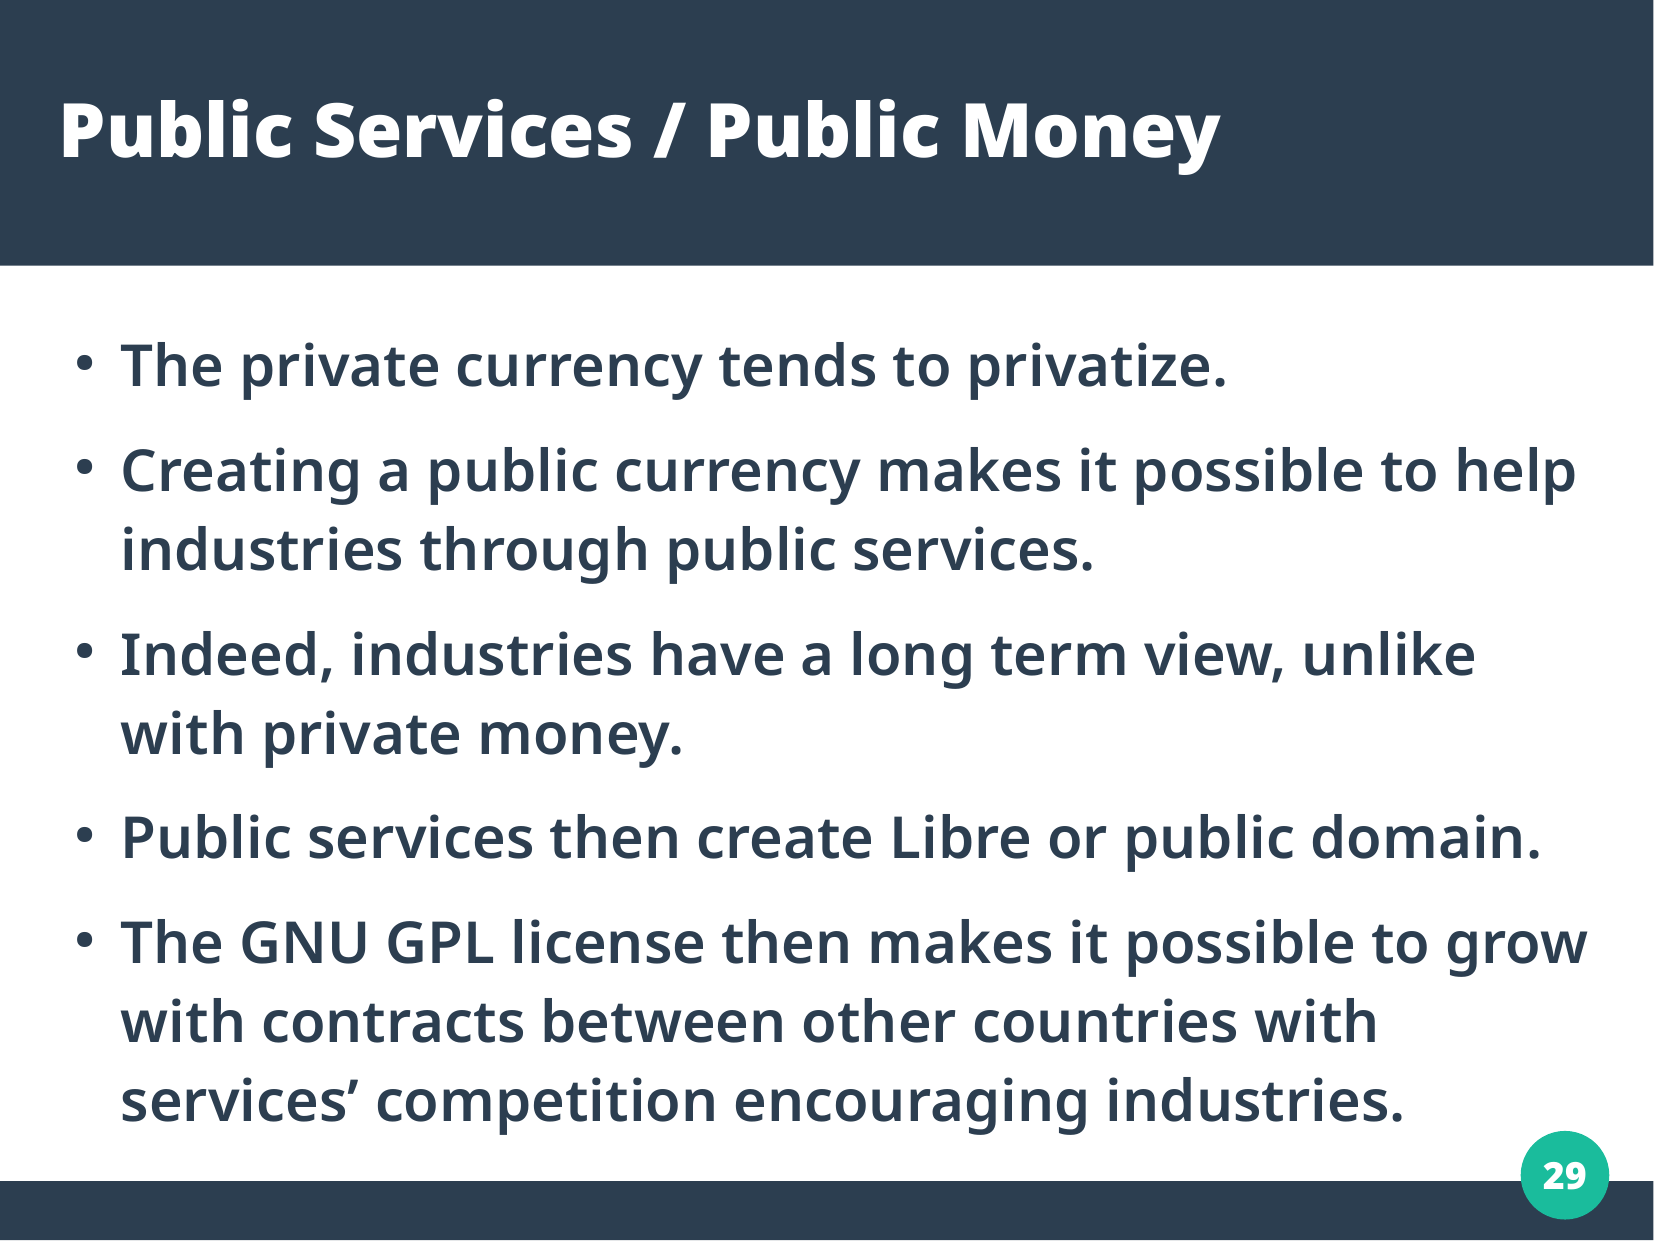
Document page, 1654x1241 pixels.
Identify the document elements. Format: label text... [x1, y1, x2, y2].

title Public Services / Public Money [59, 49, 1595, 207]
list The private currency tends to privatize. Creating a public currency makes it possible to help industries through public services. Indeed, industries have a long term view, unlike with private money. Public services then create Libre or public domain. The GNU GPL license then makes it possible to grow with contracts between other countries with services’ competition encouraging industries. [59, 324, 1595, 1152]
